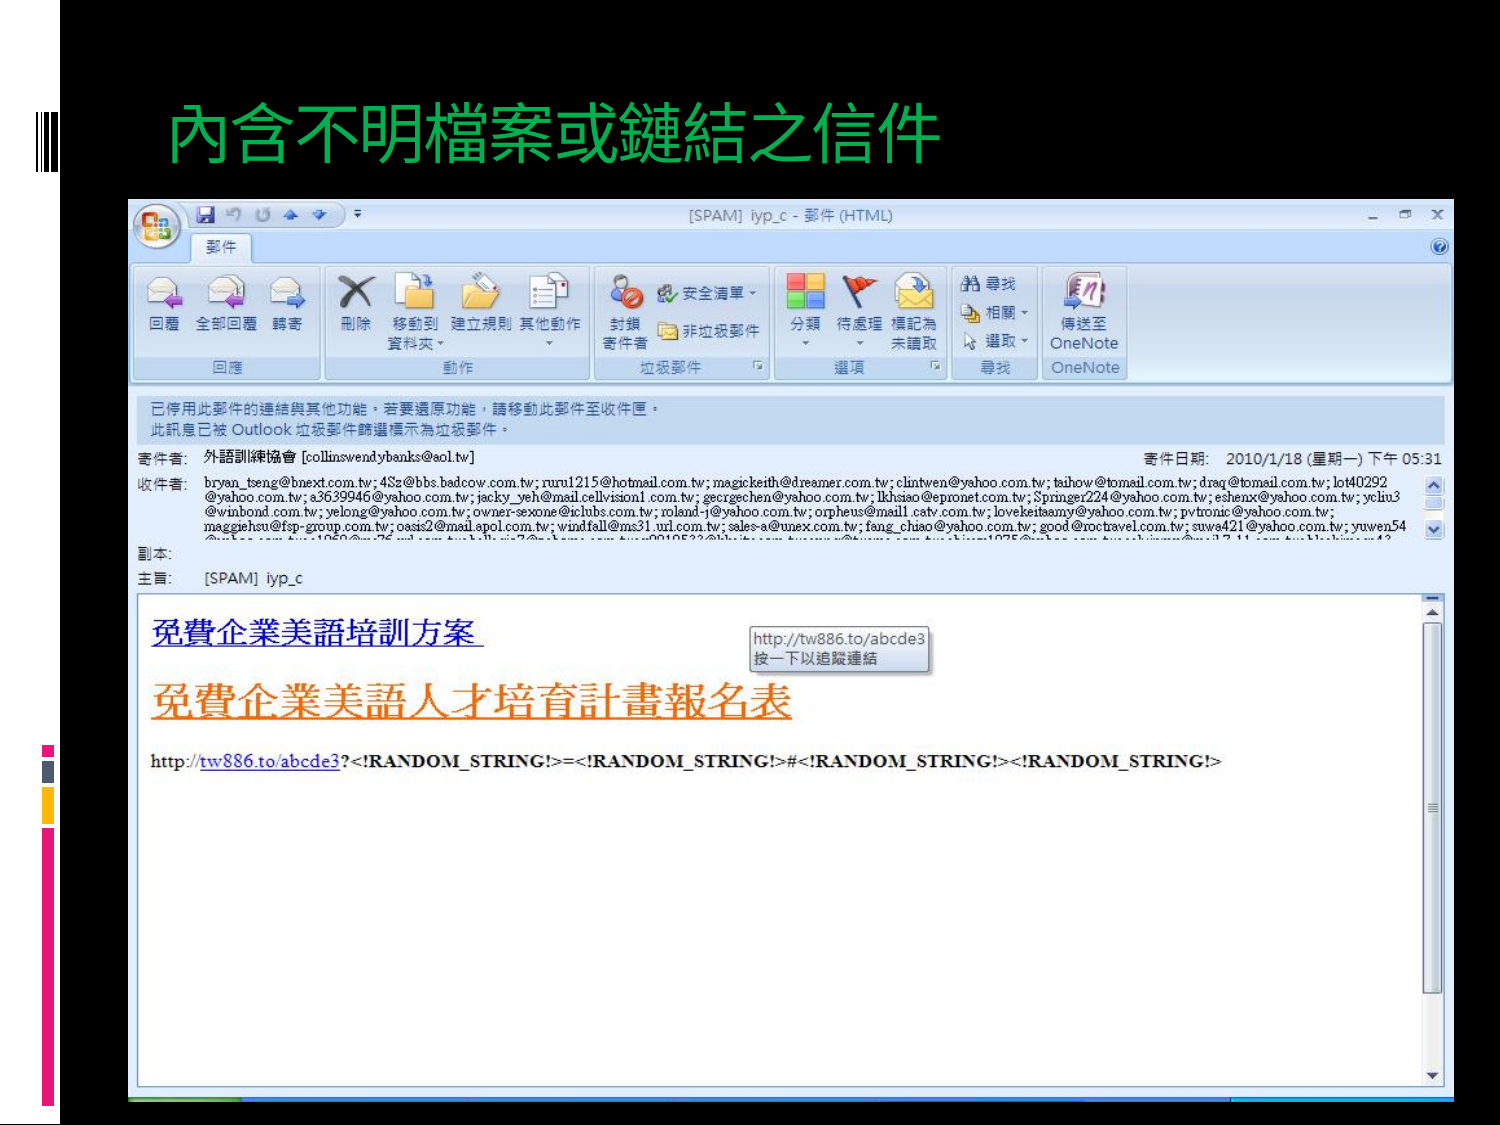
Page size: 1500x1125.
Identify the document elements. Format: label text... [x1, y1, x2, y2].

picture [128, 199, 1454, 1102]
title 內含不明檔案或鏈結之信件 [150, 84, 1426, 199]
